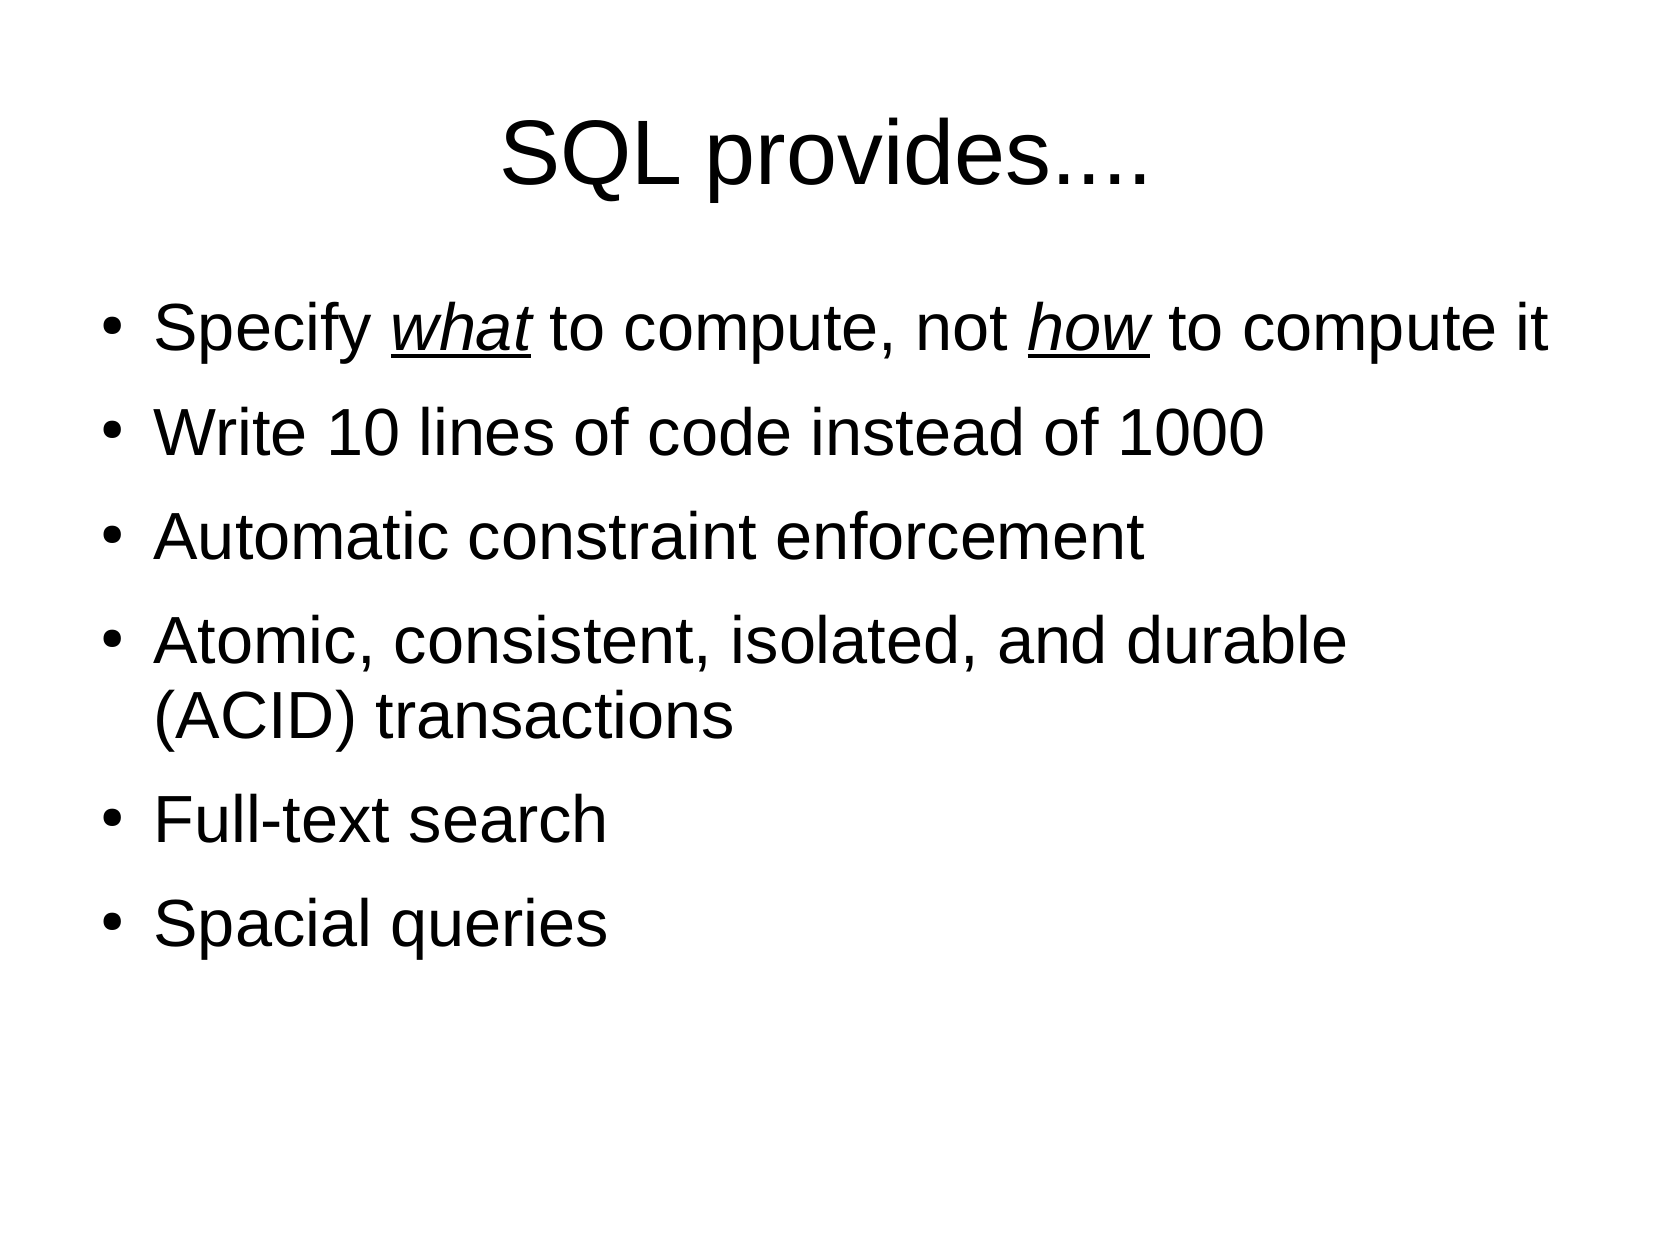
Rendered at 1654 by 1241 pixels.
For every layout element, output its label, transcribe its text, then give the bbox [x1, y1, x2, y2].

title SQL provides.... [82, 49, 1571, 257]
list Specify what to compute, not how to compute it Write 10 lines of code instead of 1000 Automatic constraint enforcement Atomic, consistent, isolated, and durable (ACID) transactions Full-text search Spacial queries [82, 290, 1571, 1109]
